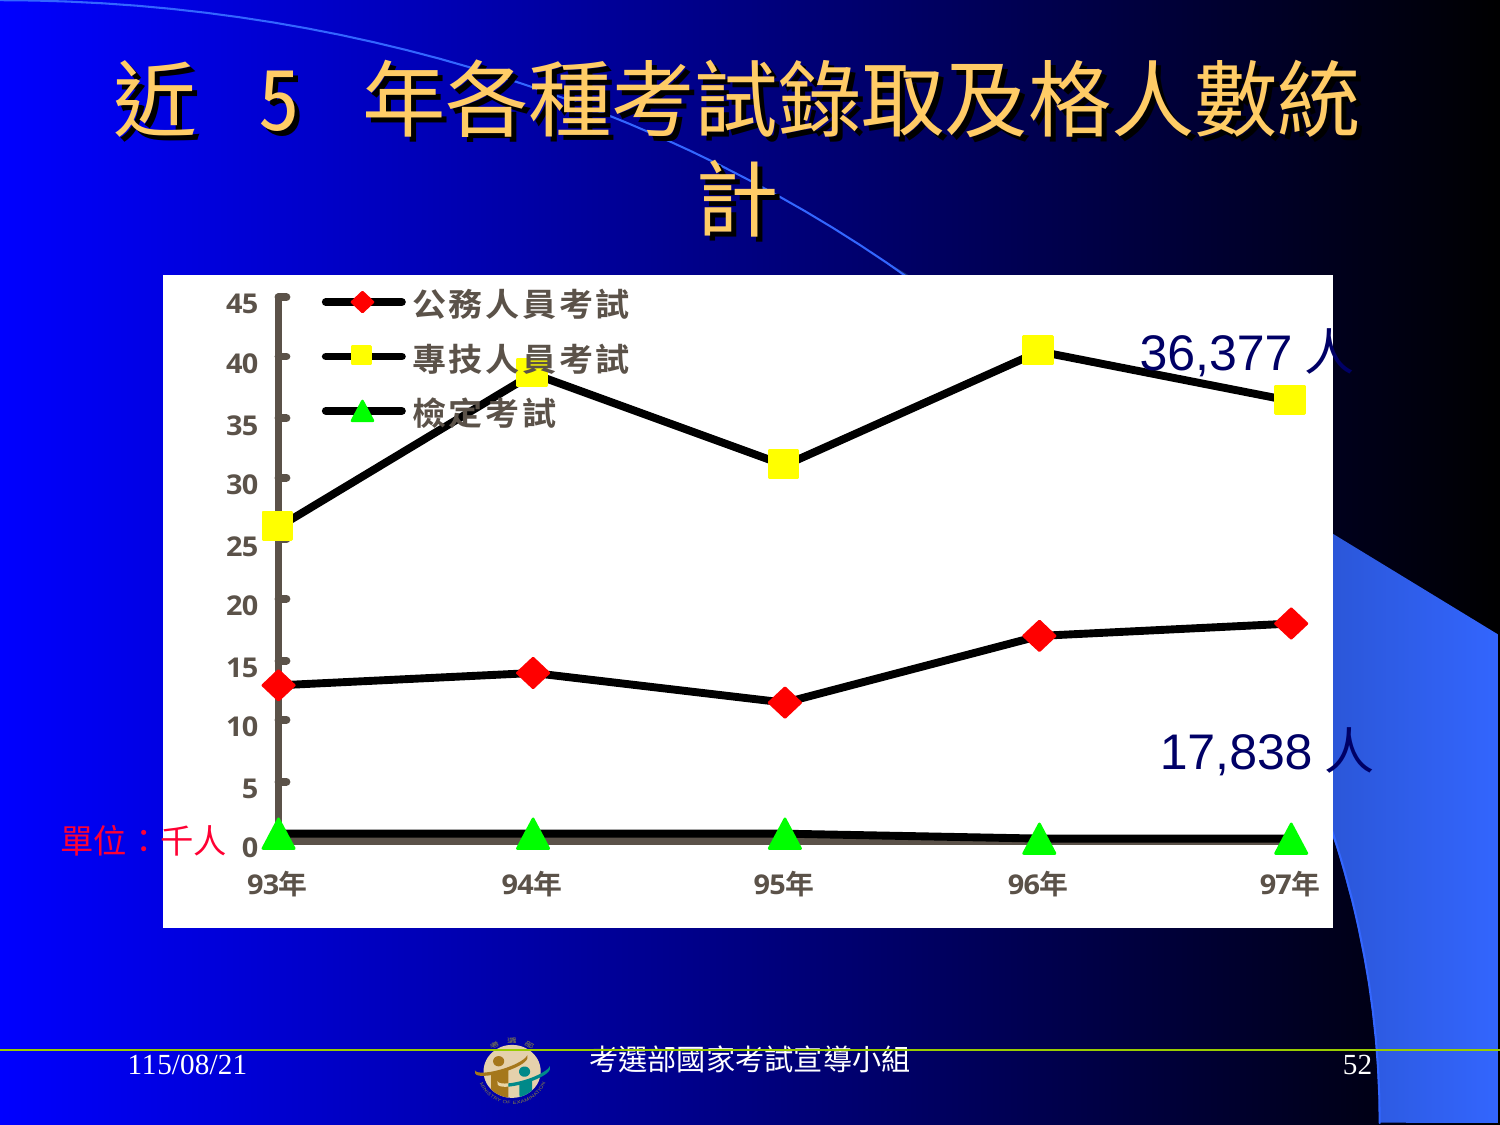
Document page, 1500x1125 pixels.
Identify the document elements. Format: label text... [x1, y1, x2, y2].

text_box 17,838人 [1144, 711, 1390, 788]
title 近 5 年各種考試錄取及格人數統計 [74, 99, 1400, 196]
chart [150, 262, 1347, 938]
text_box 單位：千人 [37, 812, 251, 868]
text_box 36,377人 [1124, 312, 1381, 388]
